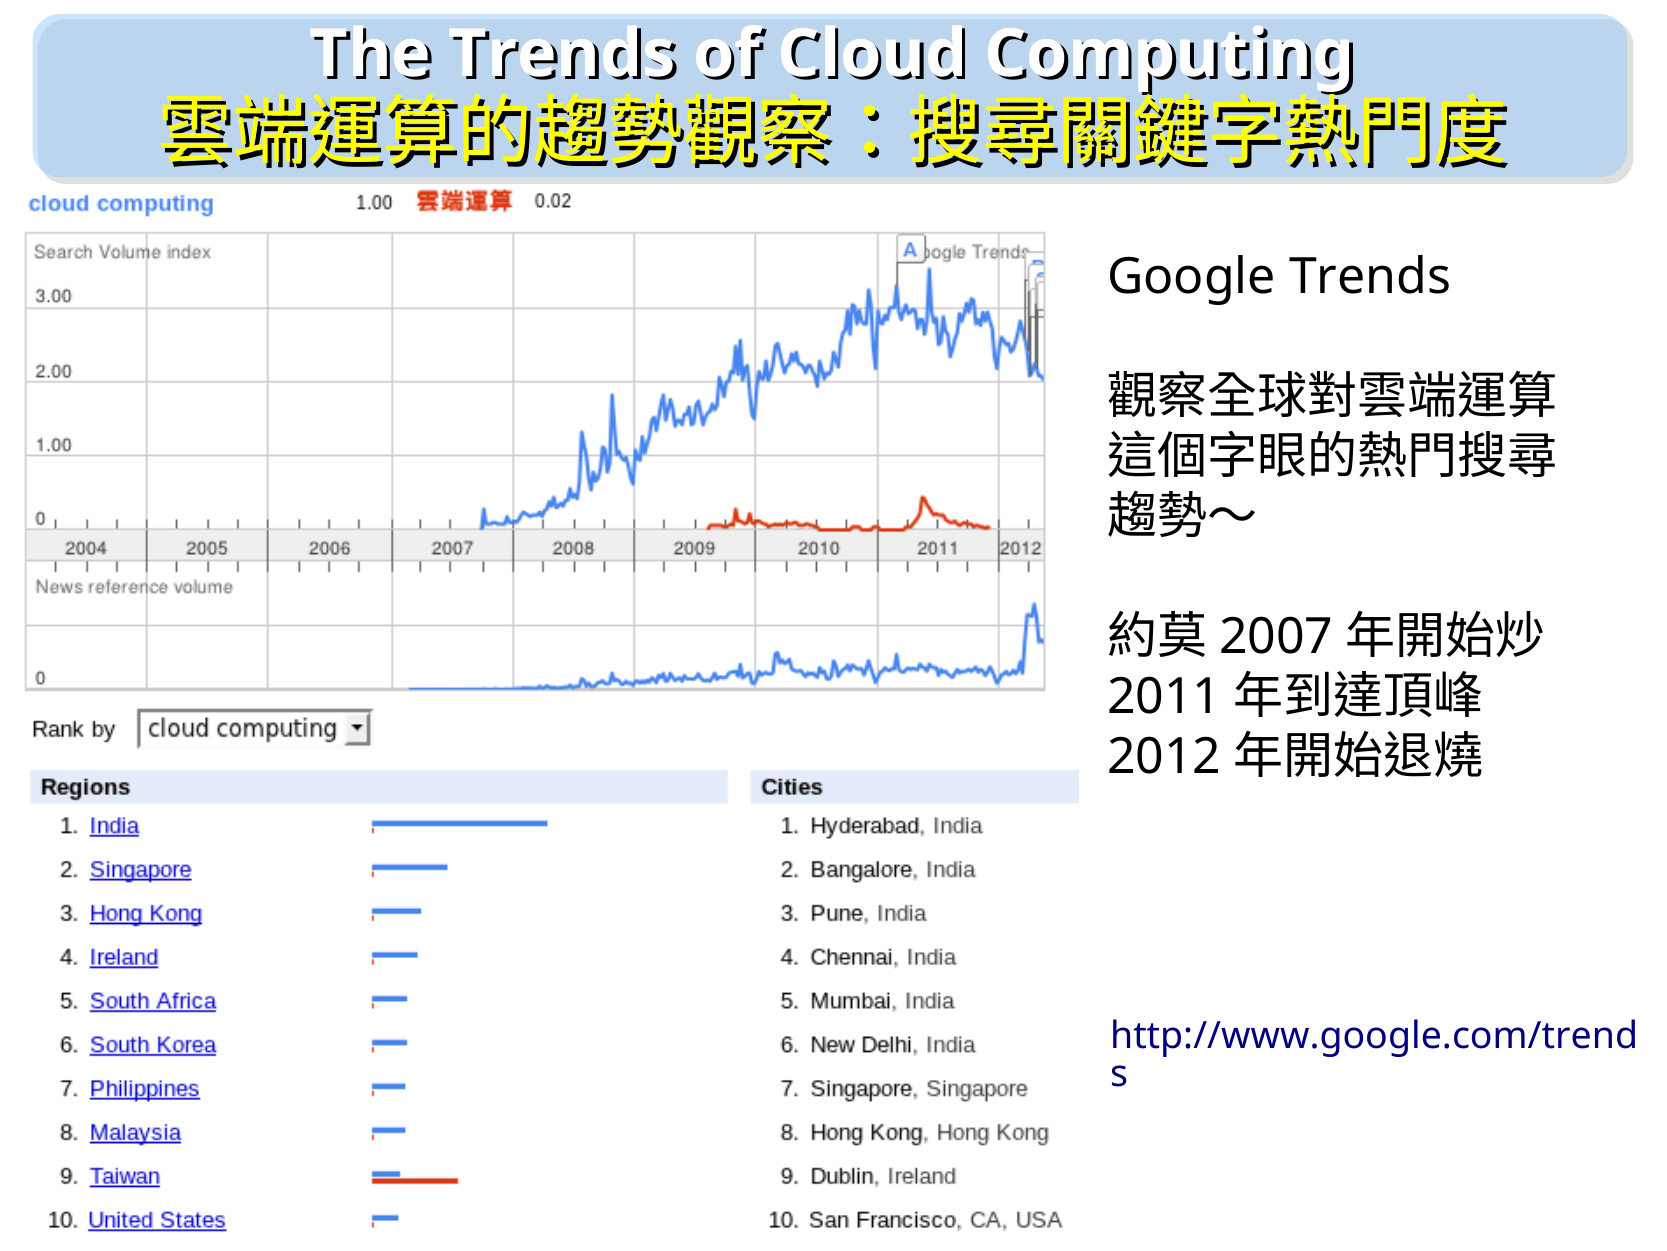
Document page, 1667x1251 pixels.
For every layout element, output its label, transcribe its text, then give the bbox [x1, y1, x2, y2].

title The Trends of Cloud Computing 雲端運算的趨勢觀察：搜尋關鍵字熱門度 [0, 16, 1665, 175]
text_box http://www.google.com/trends [1095, 1003, 1654, 1064]
text_box Google Trends 觀察全球對雲端運算這個字眼的熱門搜尋趨勢～ 約莫2007年開始炒 2011年到達頂峰 2012年開始退燒 [1092, 236, 1595, 792]
picture [6, 185, 1079, 1249]
